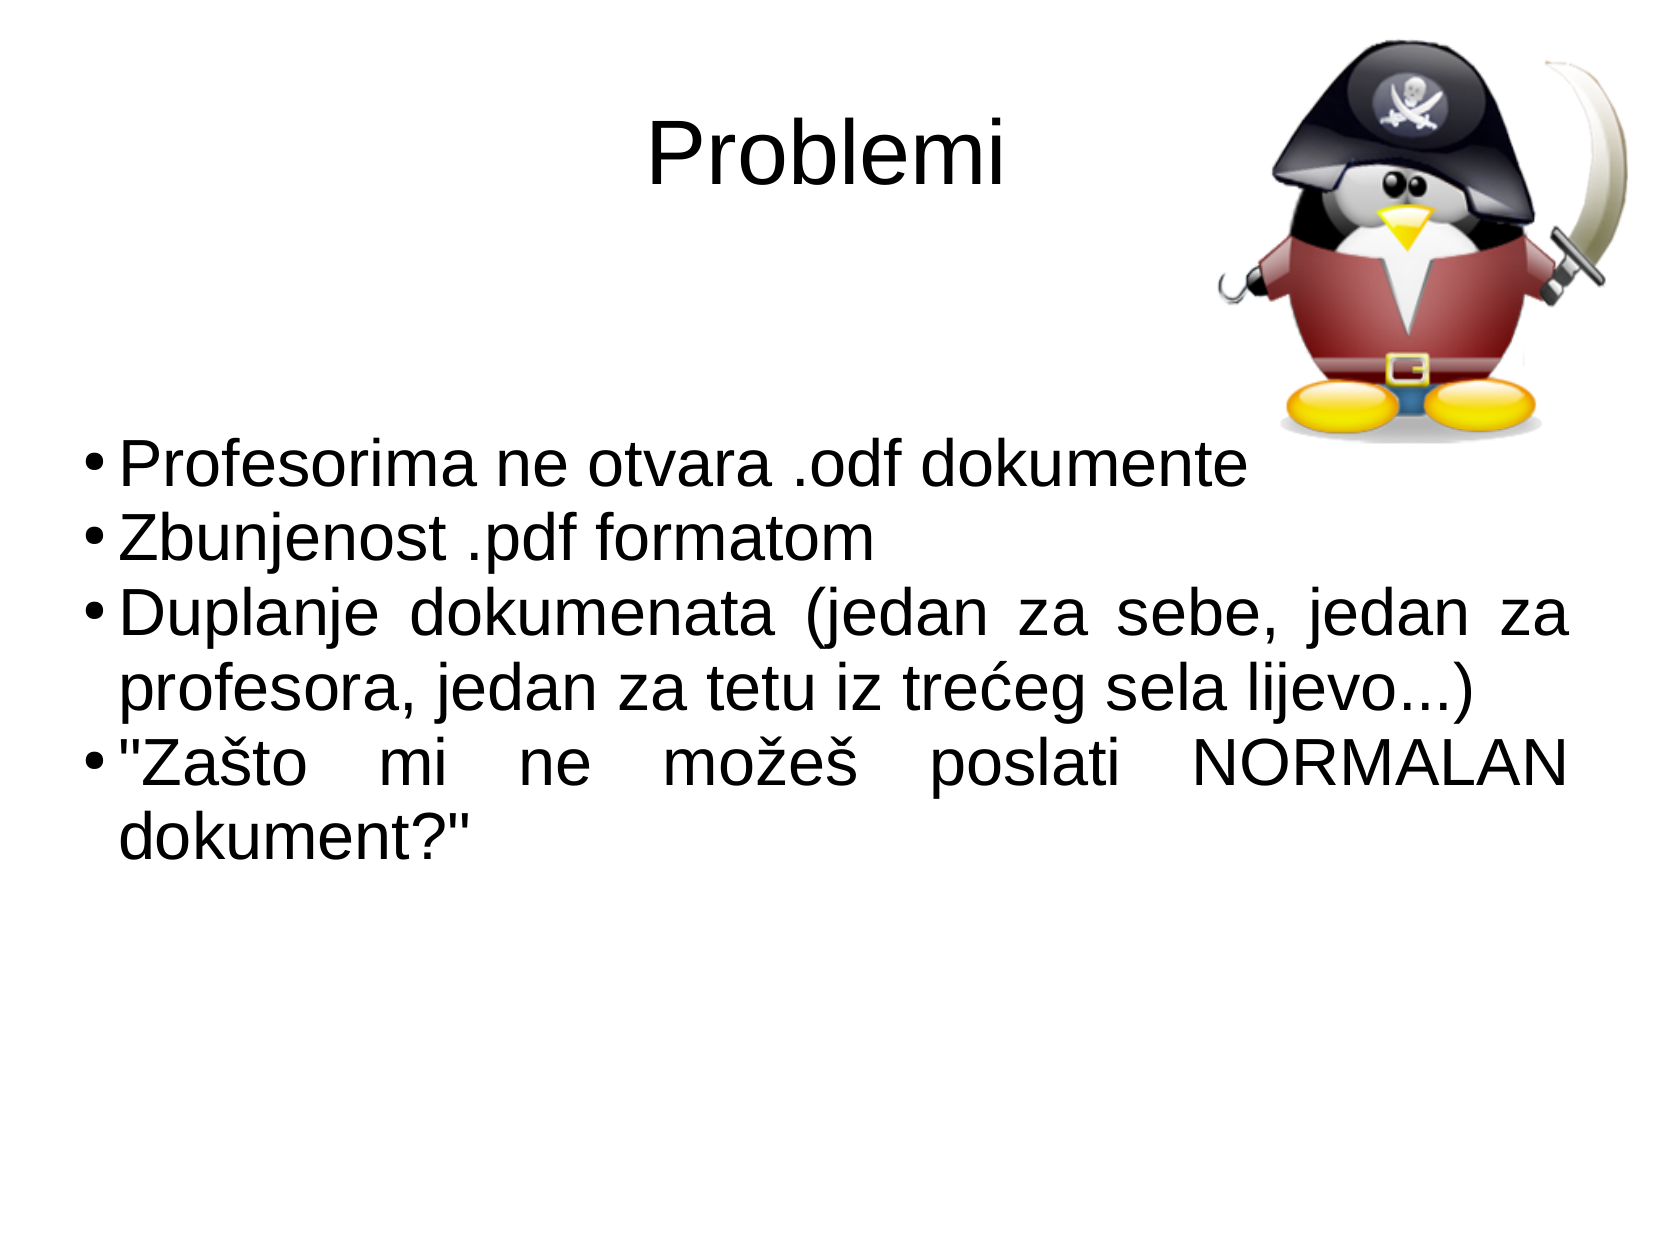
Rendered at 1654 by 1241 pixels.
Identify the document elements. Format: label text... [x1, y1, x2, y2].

subtitle Profesorima ne otvara .odf dokumente Zbunjenost .pdf formatom Duplanje dokumenata (jedan za sebe, jedan za profesora, jedan za tetu iz trećeg sela lijevo...) "Zašto mi ne možeš poslati NORMALAN dokument?" [82, 290, 1571, 1010]
title Problemi [82, 49, 1216, 257]
picture [1216, 12, 1630, 473]
